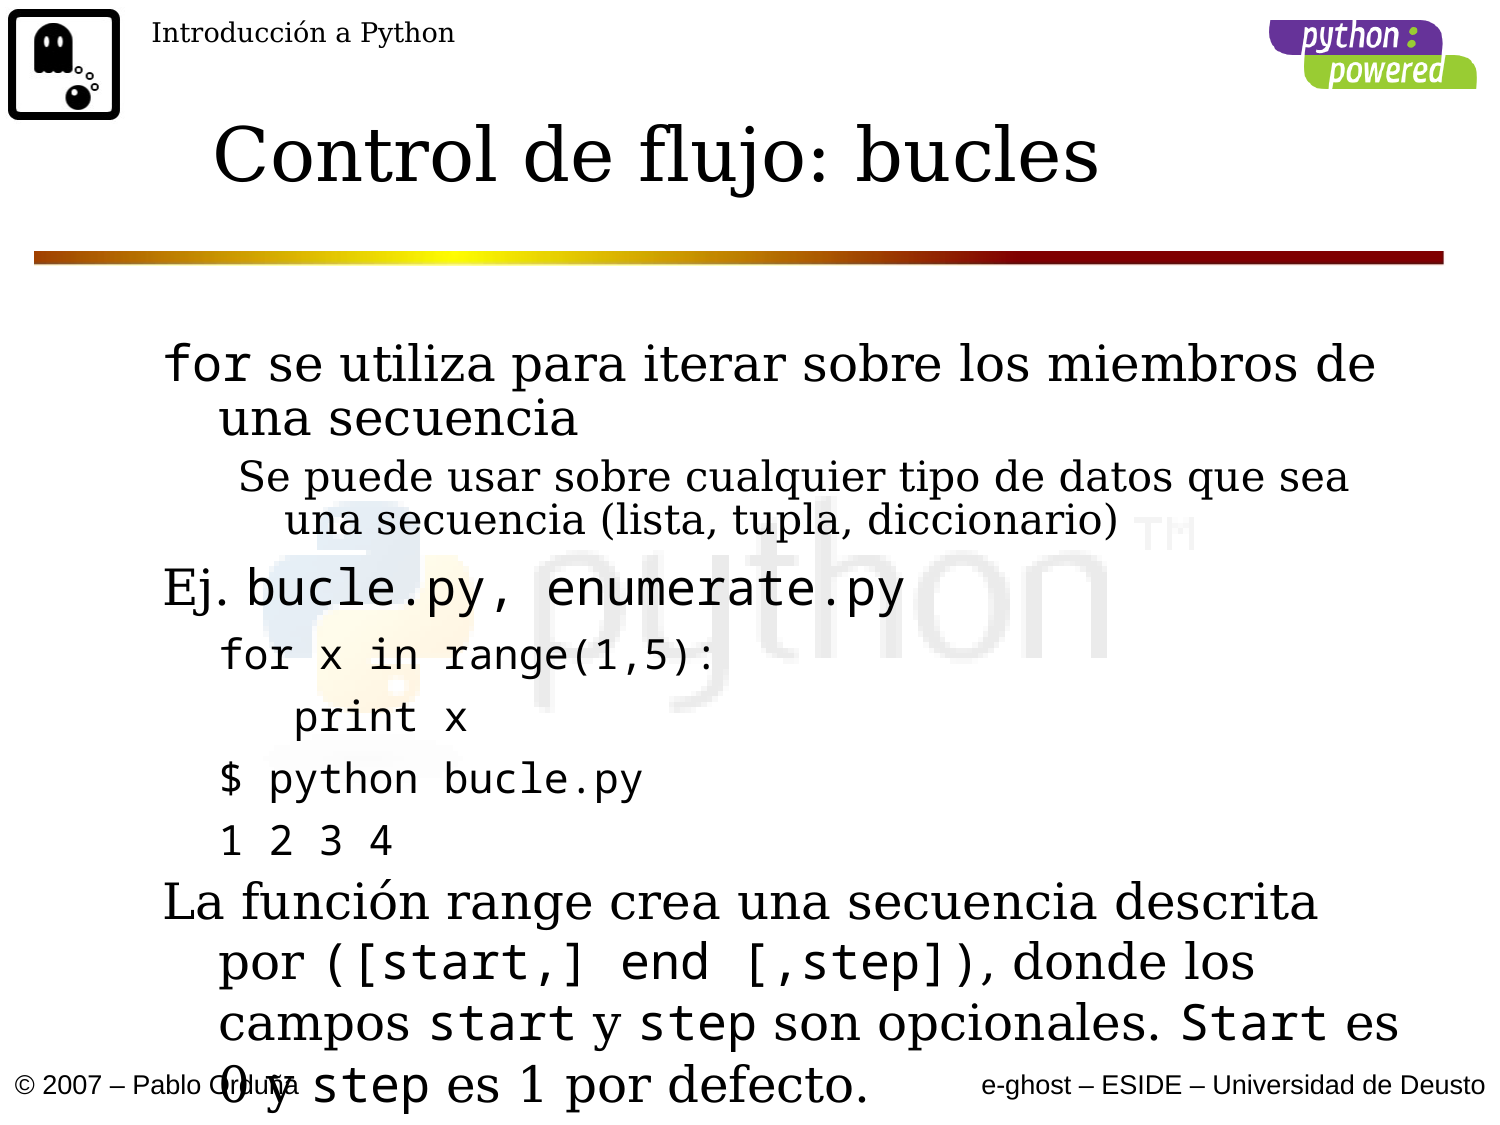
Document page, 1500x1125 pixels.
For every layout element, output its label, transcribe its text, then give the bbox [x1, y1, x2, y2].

picture [34, 251, 1447, 266]
picture [5, 7, 125, 124]
list for se utiliza para iterar sobre los miembros de una secuencia Se puede usar sobre cualquier tipo de datos que sea una secuencia (lista, tupla, diccionario) Ej. bucle.py, enumerate.py for x in range(1,5): print x $ python bucle.py 1 2 3 4 La función range crea una secuencia descrita por ([start,] end [,step]), donde los campos start y step son opcionales. Start es 0 y step es 1 por defecto. [147, 324, 1423, 1106]
title Control de flujo: bucles [198, 0, 1477, 207]
